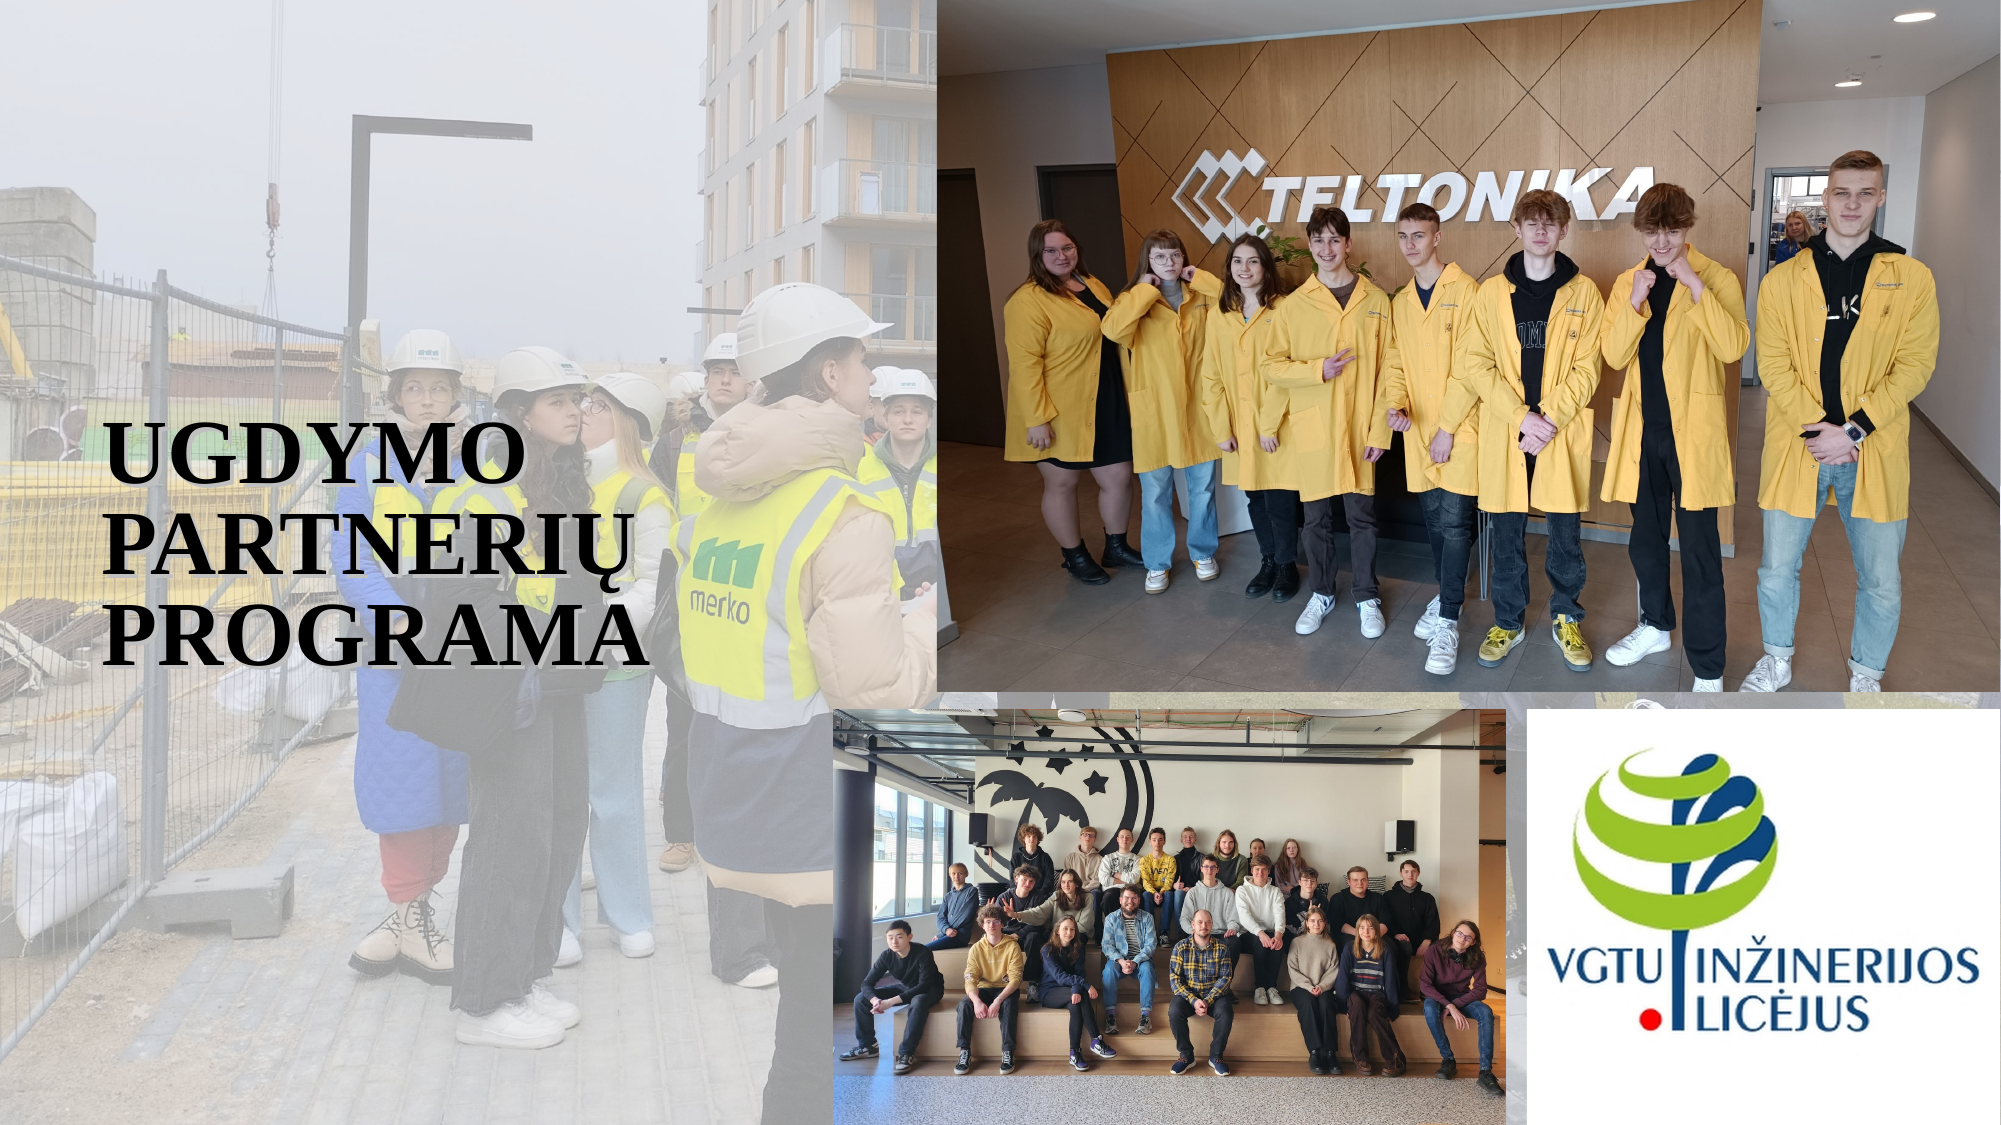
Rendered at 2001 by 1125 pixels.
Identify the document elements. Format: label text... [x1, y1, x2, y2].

picture [0, 0, 2000, 1125]
title UGDYMO PARTNERIŲ PROGRAMA [86, 182, 874, 692]
